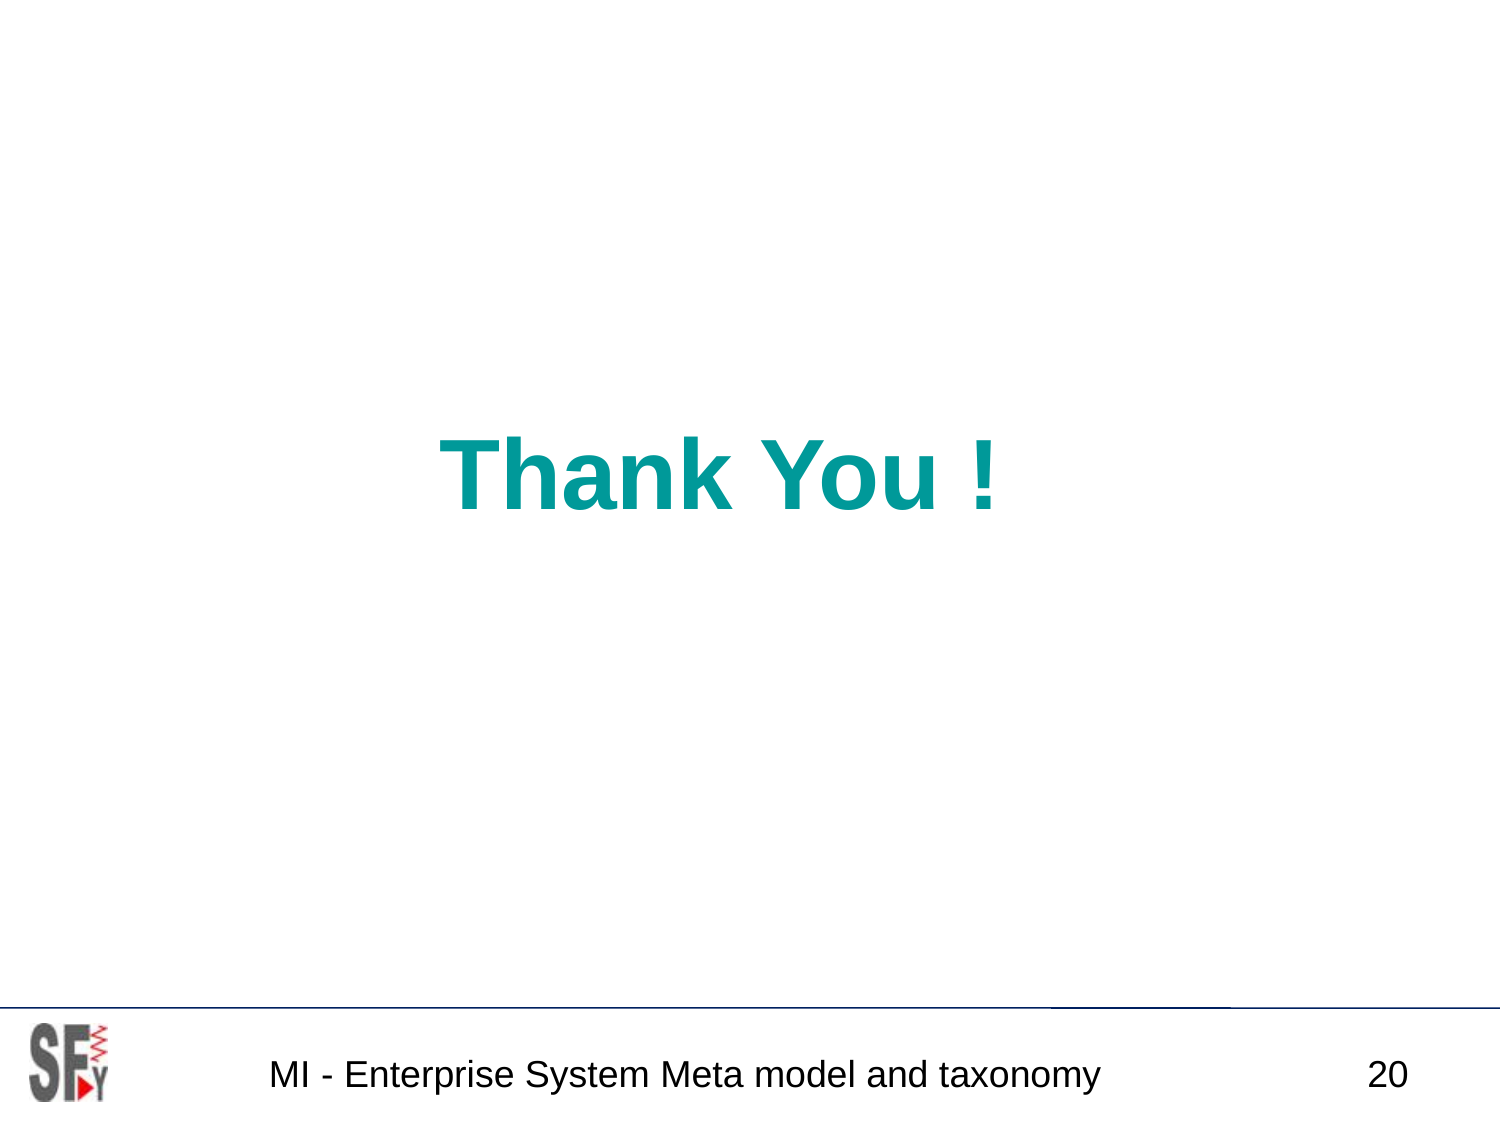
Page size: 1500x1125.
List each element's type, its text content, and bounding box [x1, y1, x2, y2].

footer MI - Enterprise System Meta model and taxonomy [253, 1034, 1336, 1103]
slide_number <numéro> [1352, 1034, 1490, 1103]
list Thank You ! [0, 409, 1442, 752]
picture [29, 1023, 108, 1102]
